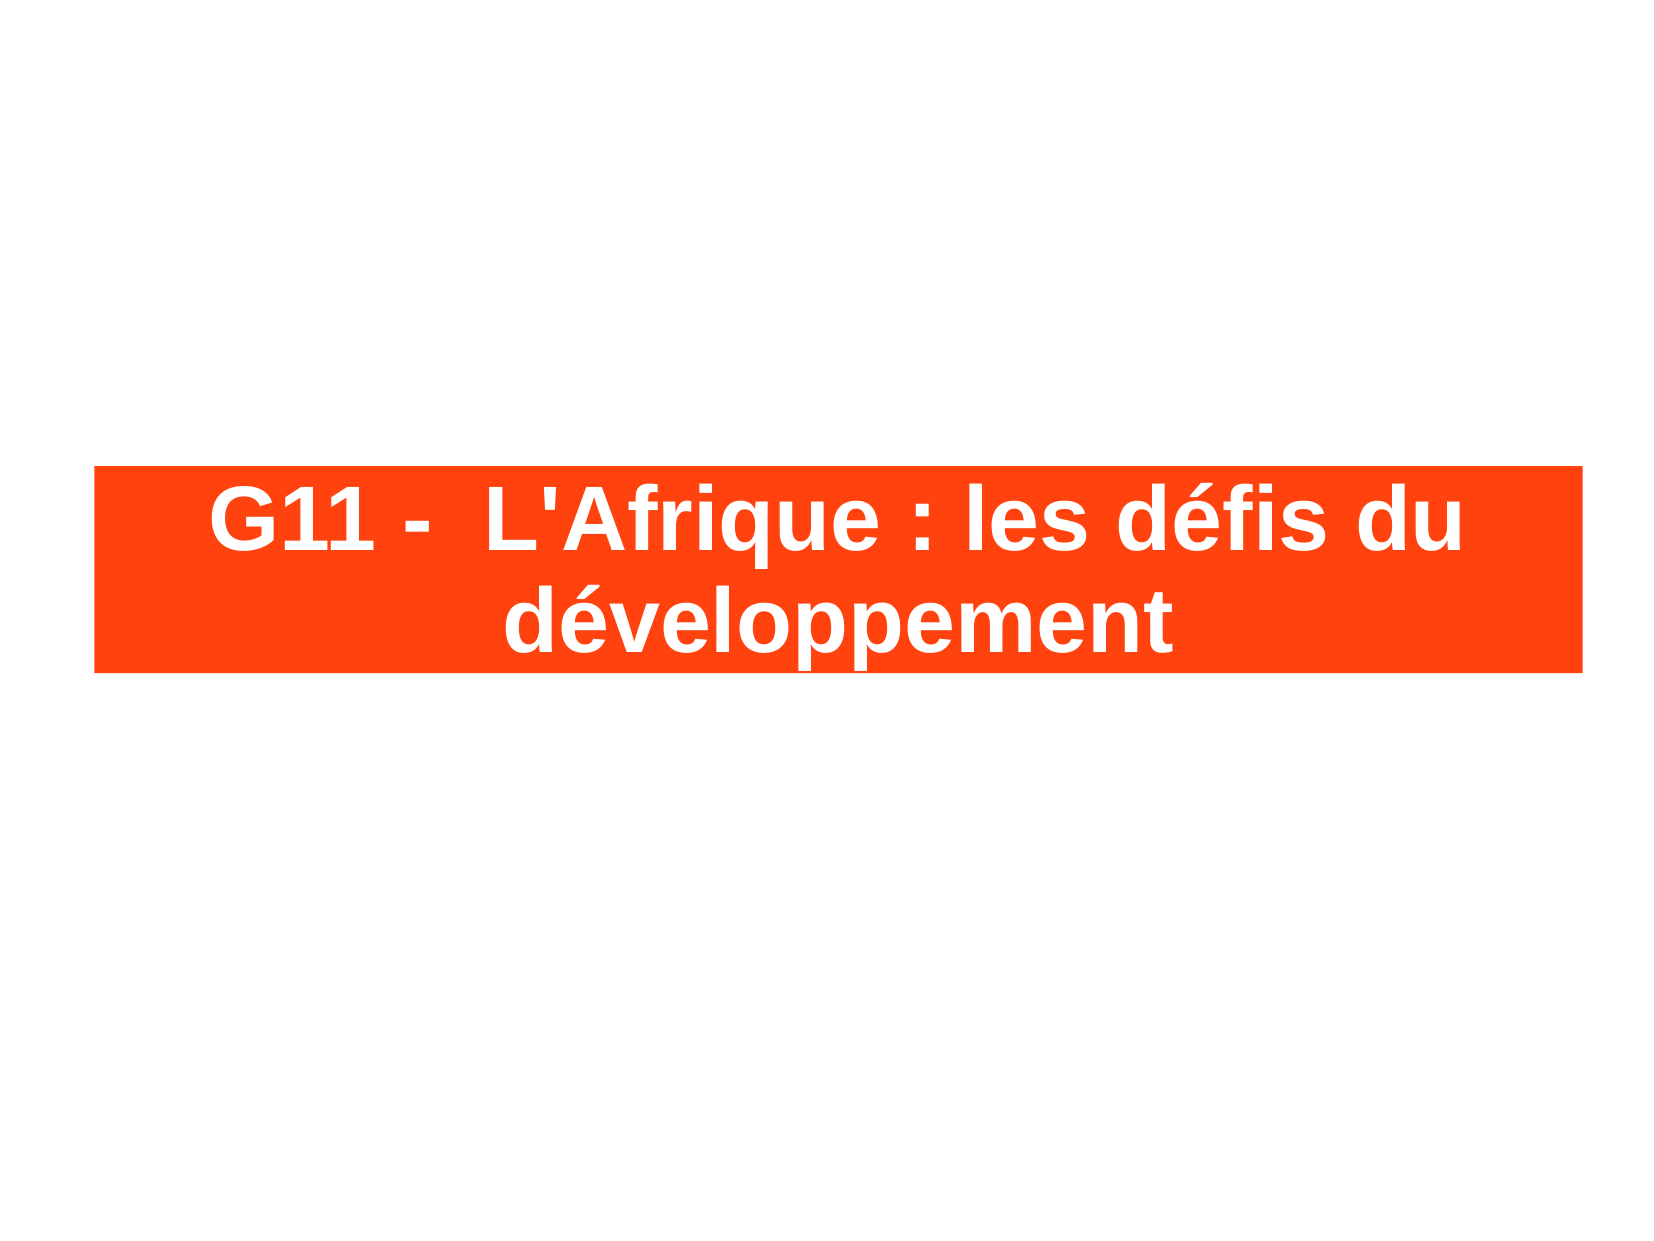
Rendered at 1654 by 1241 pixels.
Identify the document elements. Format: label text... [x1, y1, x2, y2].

title G11 - L'Afrique : les défis du développement [94, 466, 1583, 674]
